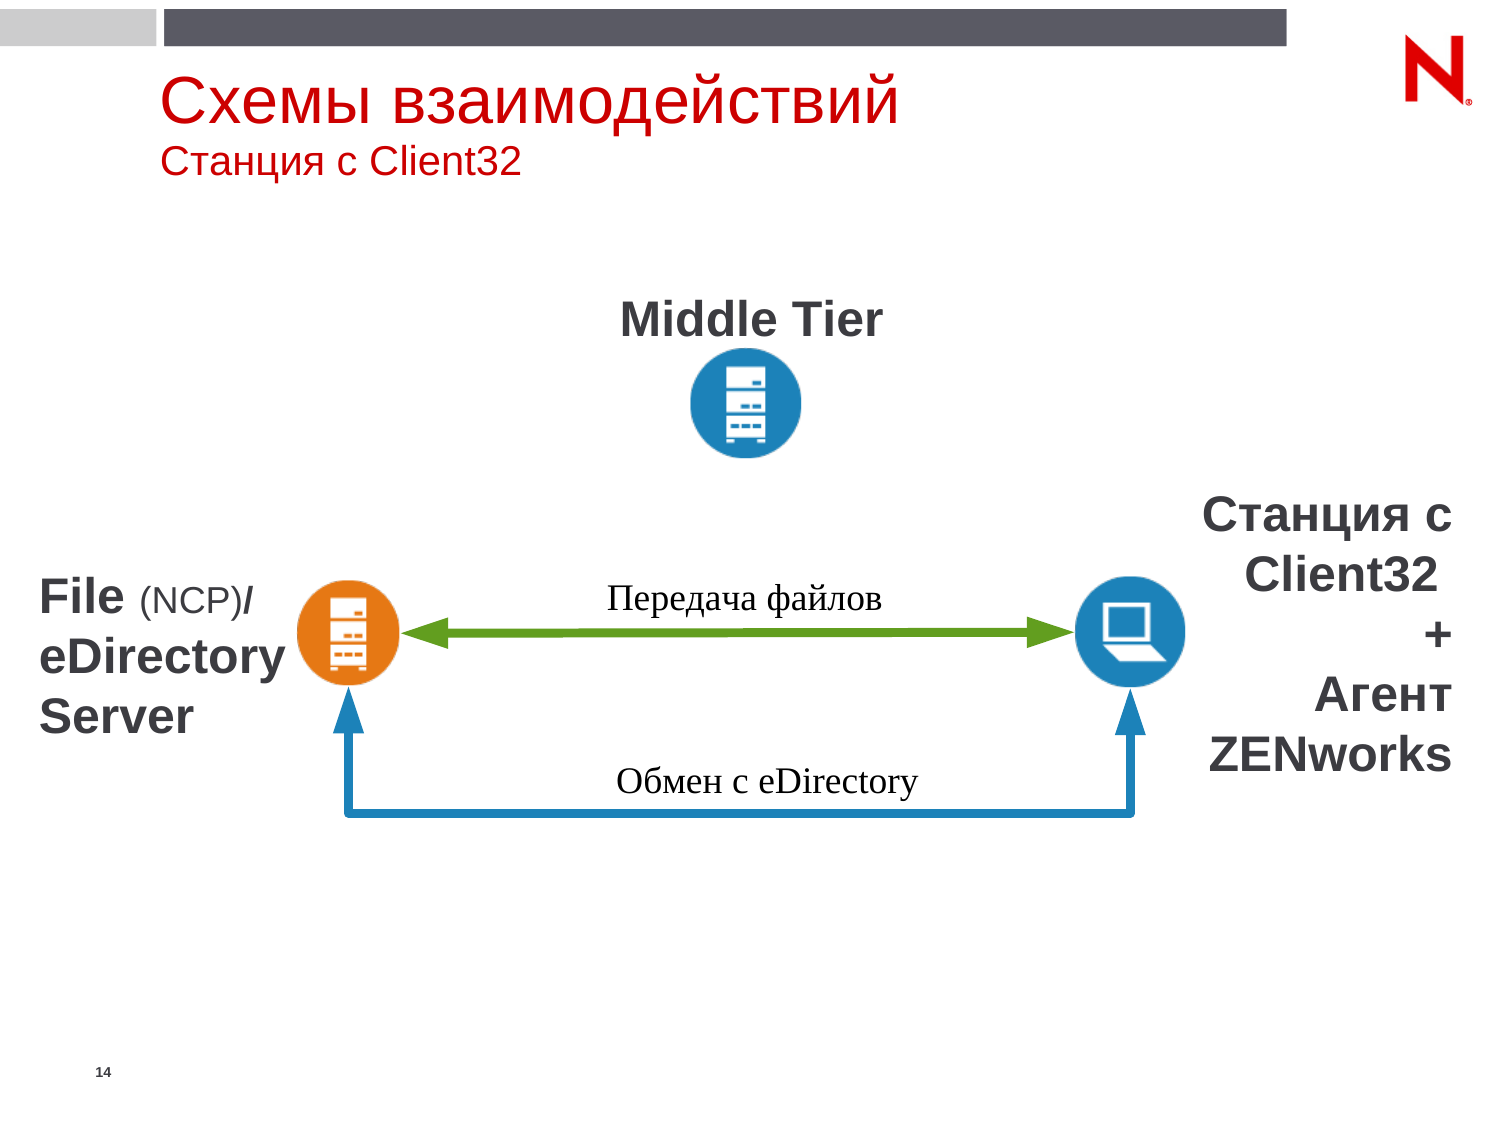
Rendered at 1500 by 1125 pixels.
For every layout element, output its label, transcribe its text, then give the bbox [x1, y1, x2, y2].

picture [689, 347, 803, 460]
text_box File (NCP)/ eDirectory Server [38, 563, 296, 740]
text_box Станция с Client32 + Агент ZENworks [1161, 481, 1453, 779]
picture [1403, 32, 1473, 107]
picture [296, 579, 401, 687]
text_box Middle Tier [619, 287, 884, 344]
text_box Схемы взаимодействий Станция с Client32 [145, 55, 1391, 193]
text_box Обмен с eDirectory [616, 757, 920, 800]
text_box Передача файлов [606, 574, 892, 617]
picture [1074, 575, 1161, 689]
